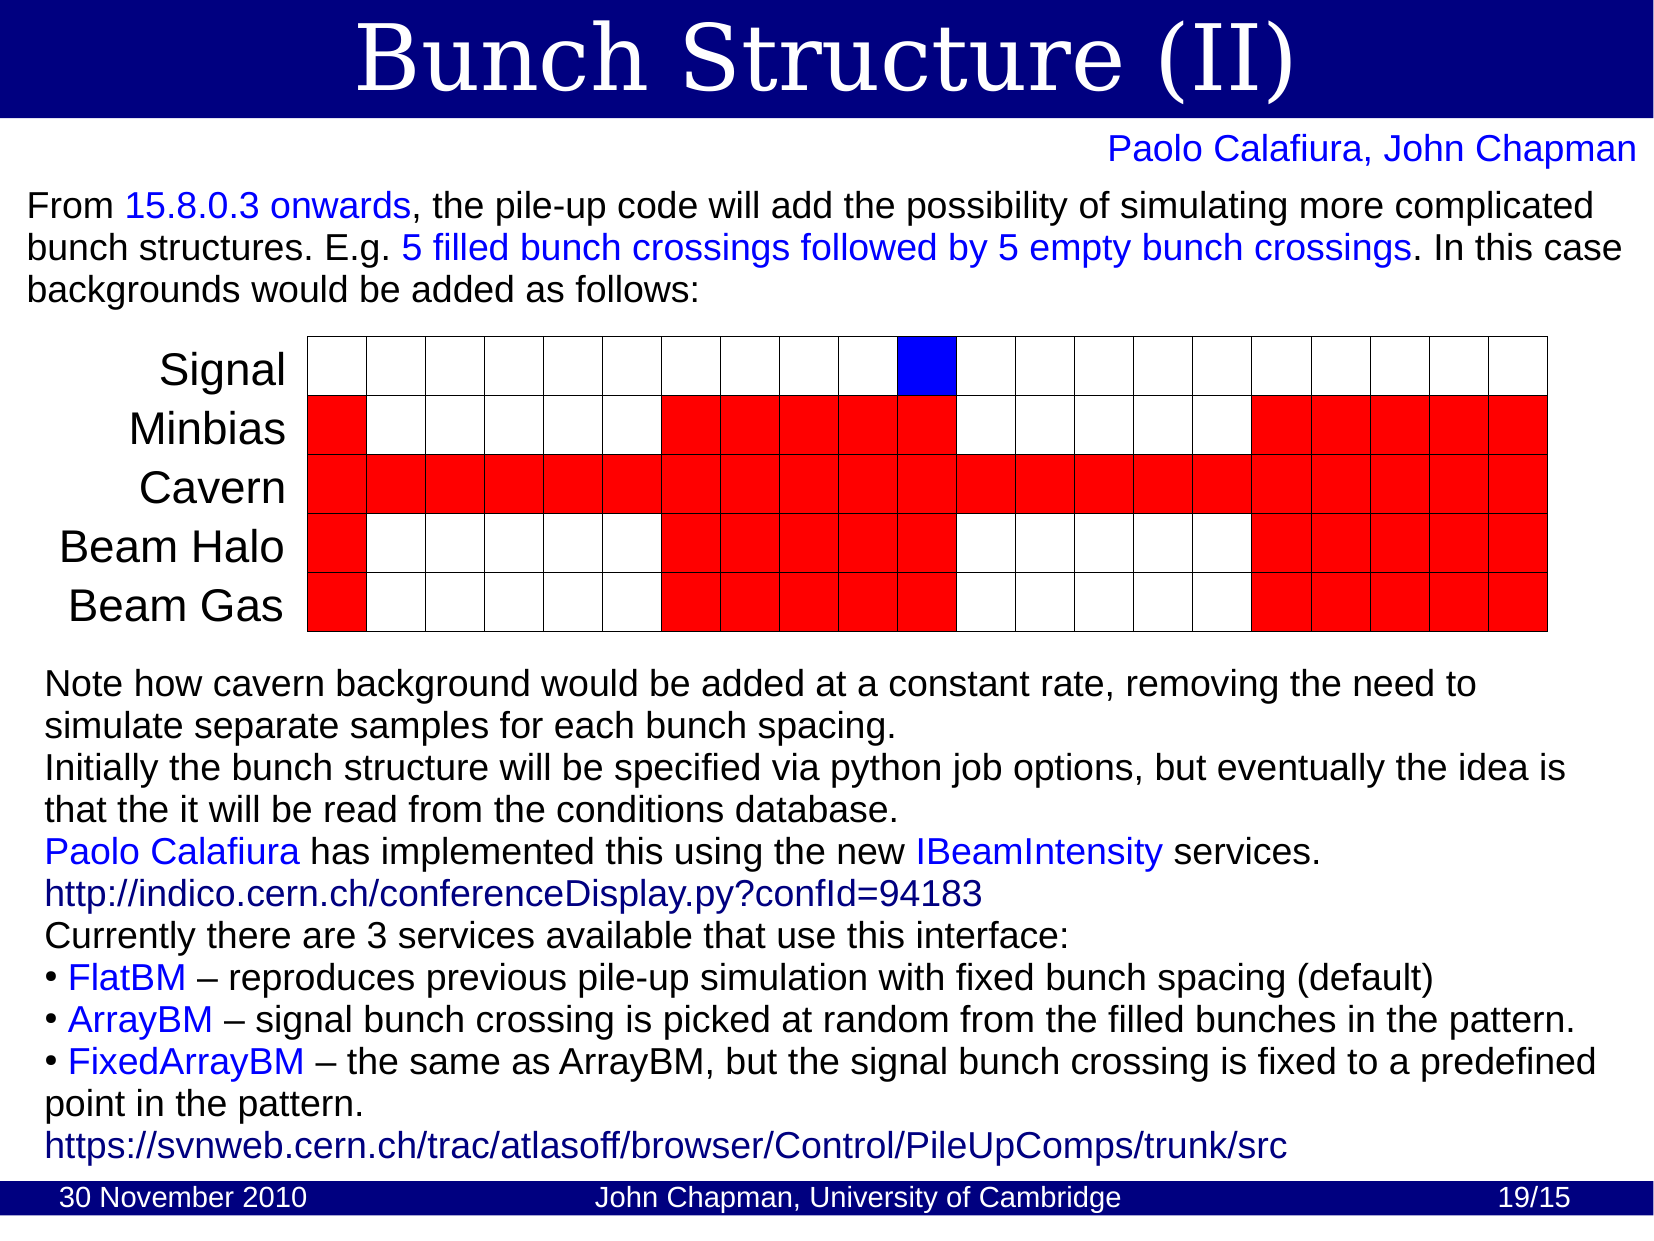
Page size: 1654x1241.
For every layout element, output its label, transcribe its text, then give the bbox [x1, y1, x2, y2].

text_box Cavern [94, 454, 302, 521]
text_box Beam Halo [35, 513, 301, 580]
text_box Note how cavern background would be added at a constant rate, removing the need to simulate separate samples for each bunch spacing. Initially the bunch structure will be specified via python job options, but eventually the idea is that the it will be read from the conditions database. Paolo Calafiura has implemented this using the new IBeamIntensity services. http://indico.cern.ch/conferenceDisplay.py?confId=94183 Currently there are 3 services available that use this interface: FlatBM – reproduces previous pile-up simulation with fixed bunch spacing (default) ArrayBM – signal bunch crossing is picked at random from the filled bunches in the pattern. FixedArrayBM – the same as ArrayBM, but the signal bunch crossing is fixed to a predefined point in the pattern. https://svnweb.cern.ch/trac/atlasoff/browser/Control/PileUpComps/trunk/src [29, 655, 1625, 1175]
text_box Minbias [94, 395, 302, 454]
title Bunch Structure (II) [0, 0, 1654, 119]
text_box Signal [129, 336, 302, 403]
text_box Paolo Calafiura, John Chapman [1092, 120, 1654, 178]
text_box [307, 336, 1548, 632]
text_box From 15.8.0.3 onwards, the pile-up code will add the possibility of simulating more complicated bunch structures. E.g. 5 filled bunch crossings followed by 5 empty bunch crossings. In this case backgrounds would be added as follows: [11, 177, 1654, 319]
text_box Beam Gas [53, 572, 300, 639]
